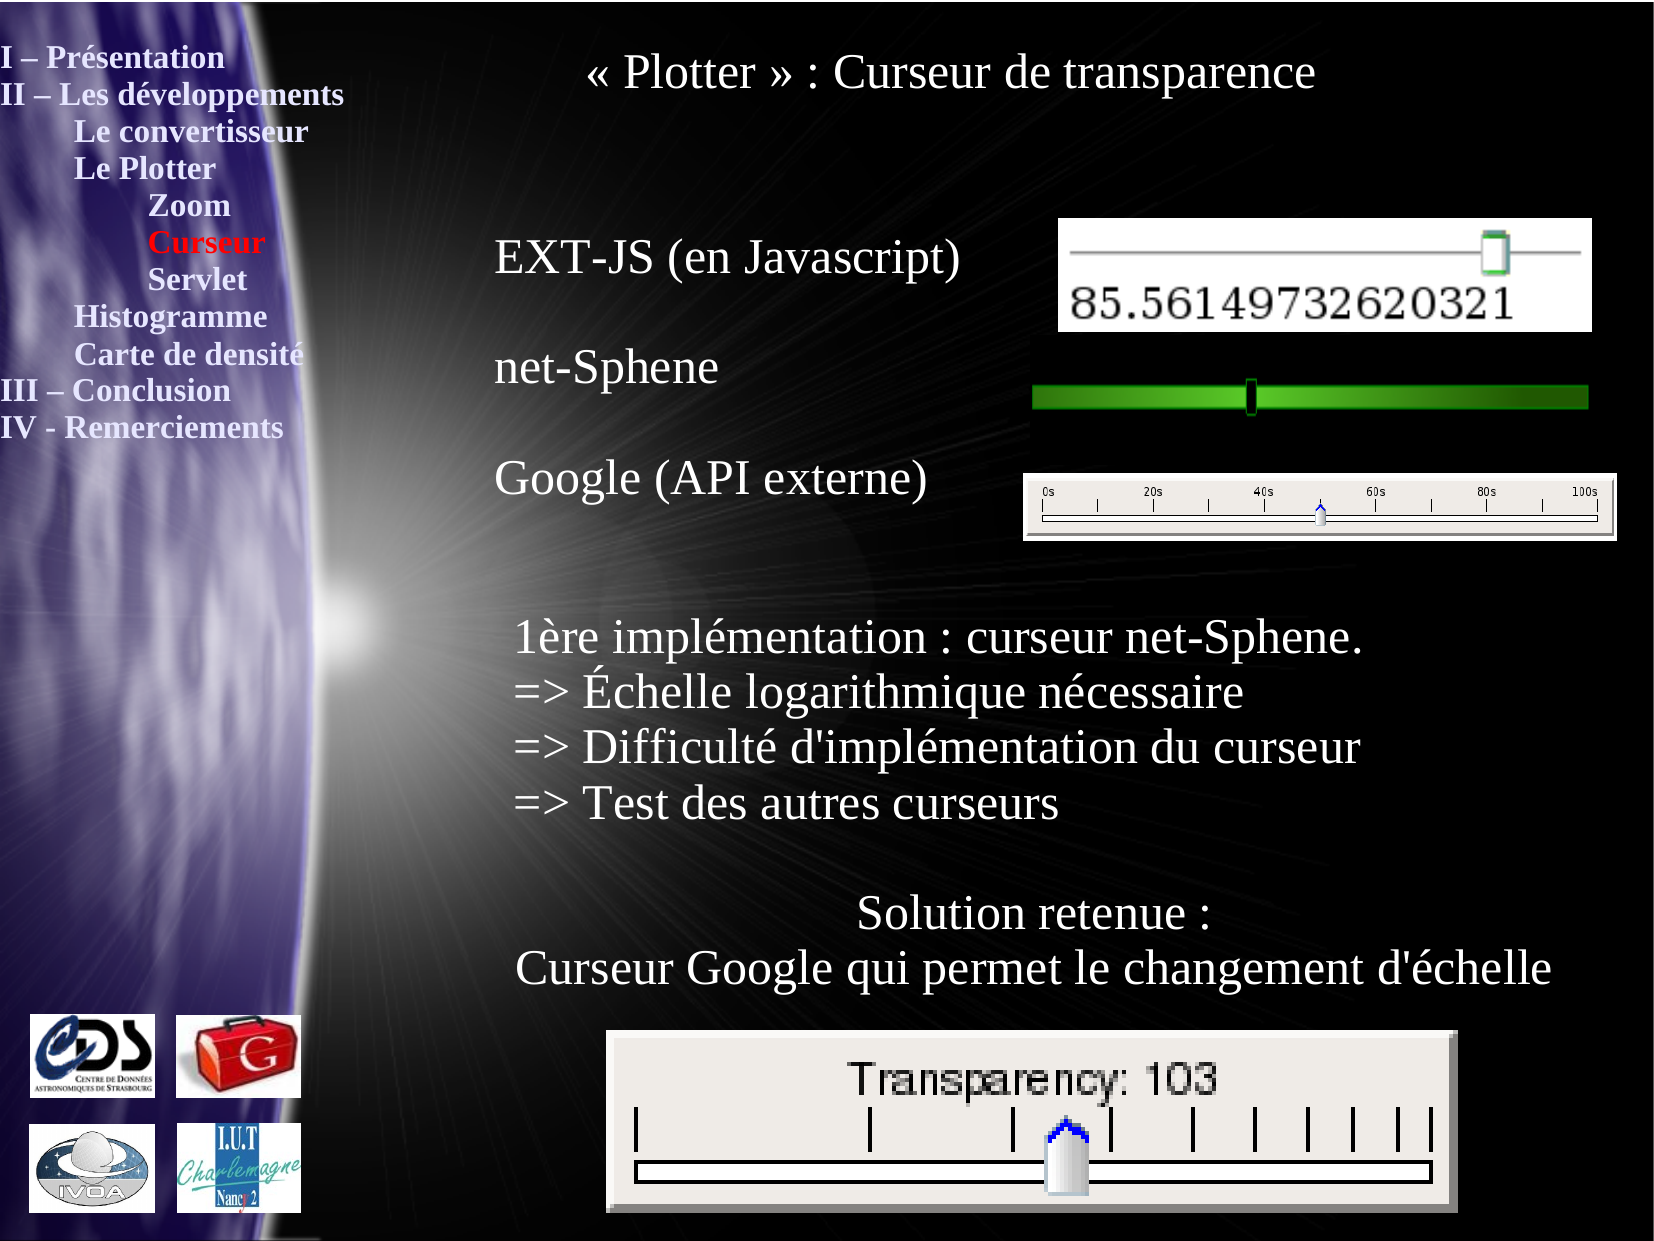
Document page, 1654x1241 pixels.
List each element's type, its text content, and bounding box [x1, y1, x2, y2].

text_box EXT-JS (en Javascript) net-Sphene Google (API externe) [494, 228, 999, 531]
text_box 1ère implémentation : curseur net-Sphene. => Échelle logarithmique nécessaire => Difficulté d'implémentation du curseur => Test des autres curseurs Solution retenue : Curseur Google qui permet le changement d'échelle [501, 608, 1582, 1033]
picture [0, 2, 1654, 1241]
title I – Présentation II – Les développements Le convertisseur Le Plotter Zoom Curseur Servlet Histogramme Carte de densité III – Conclusion IV - Remerciements [0, 0, 374, 520]
text_box « Plotter » : Curseur de transparence [580, 44, 1323, 126]
